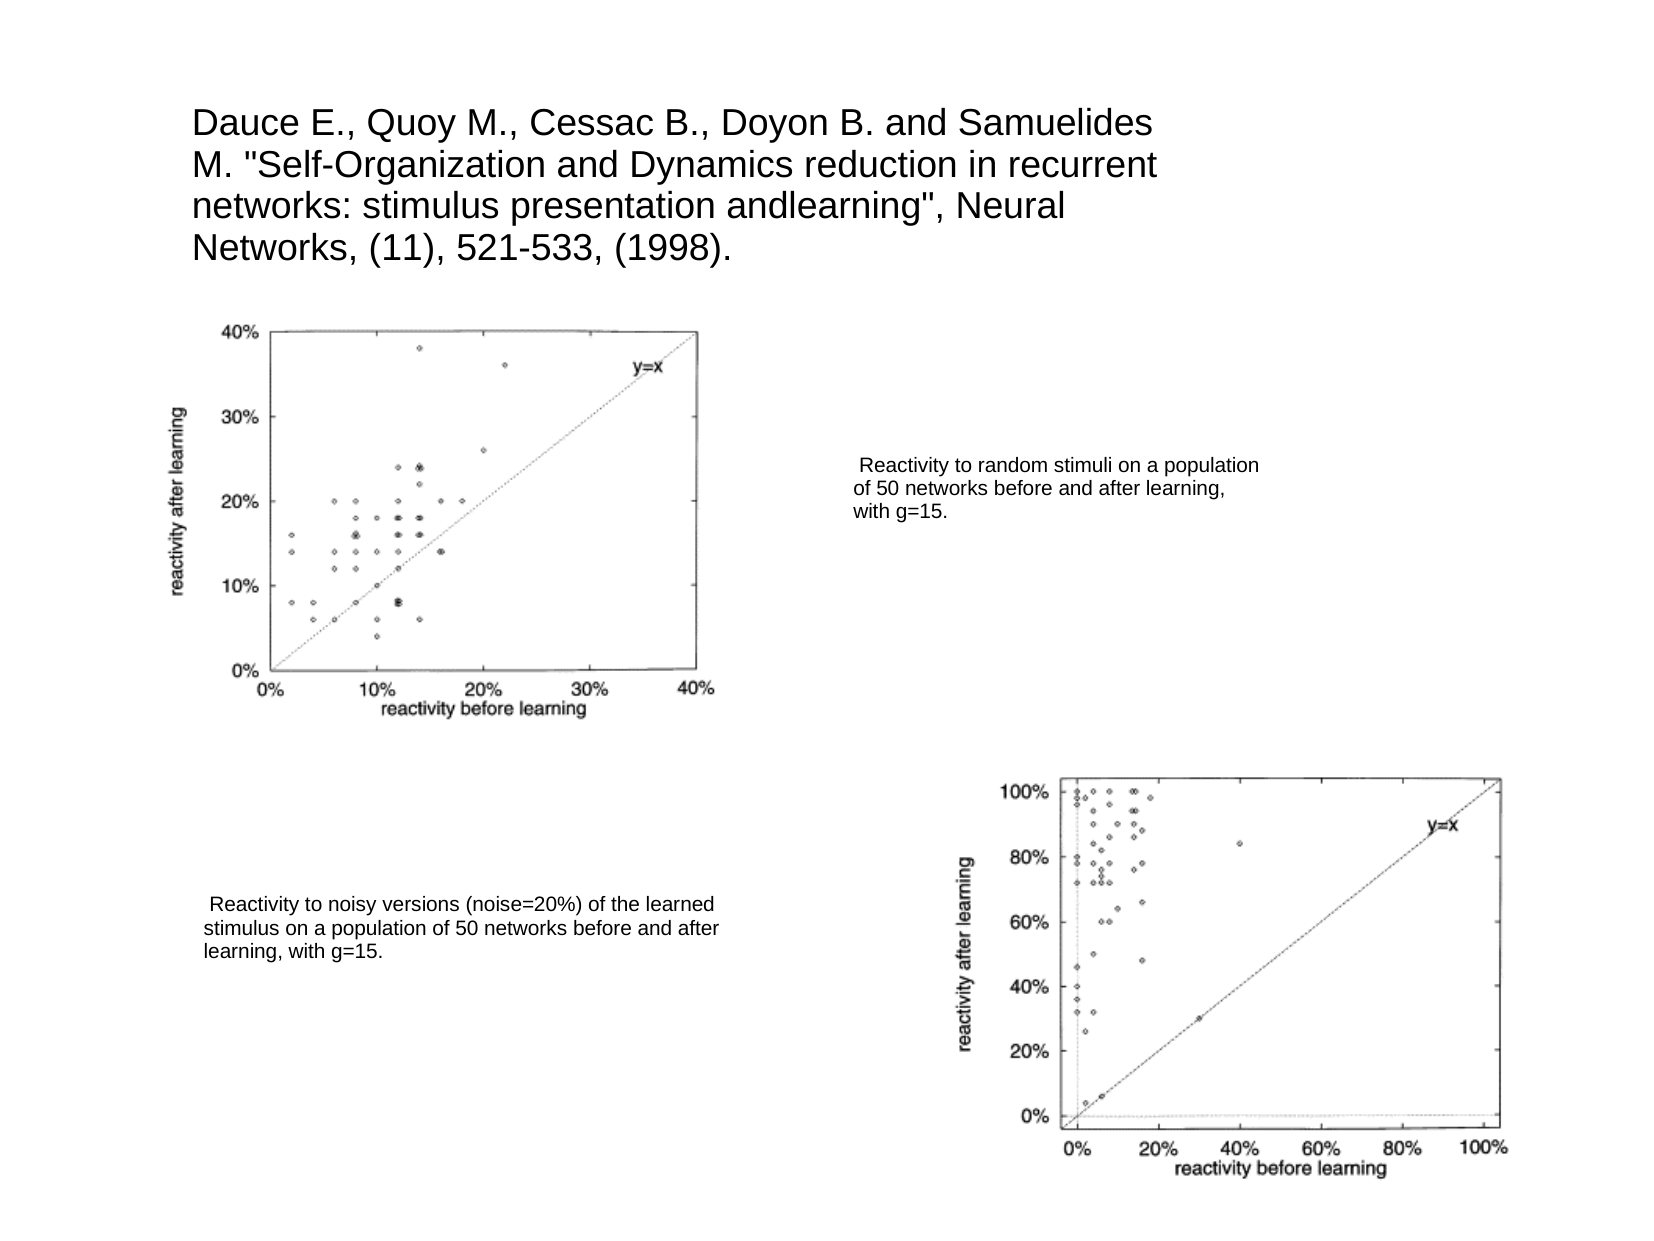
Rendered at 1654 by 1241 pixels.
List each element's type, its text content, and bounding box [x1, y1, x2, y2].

picture [165, 322, 716, 721]
text_box Reactivity to random stimuli on a population of 50 networks before and after learning, with g=15. [838, 446, 1276, 485]
text_box Dauce E., Quoy M., Cessac B., Doyon B. and Samuelides M. "Self-Organization and Dynamics reduction in recurrent networks: stimulus presentation andlearning", Neural Networks, (11), 521-533, (1998). [177, 94, 1181, 277]
text_box Reactivity to noisy versions (noise=20%) of the learned stimulus on a population of 50 networks before and after learning, with g=15. [188, 885, 804, 981]
picture [952, 773, 1512, 1182]
